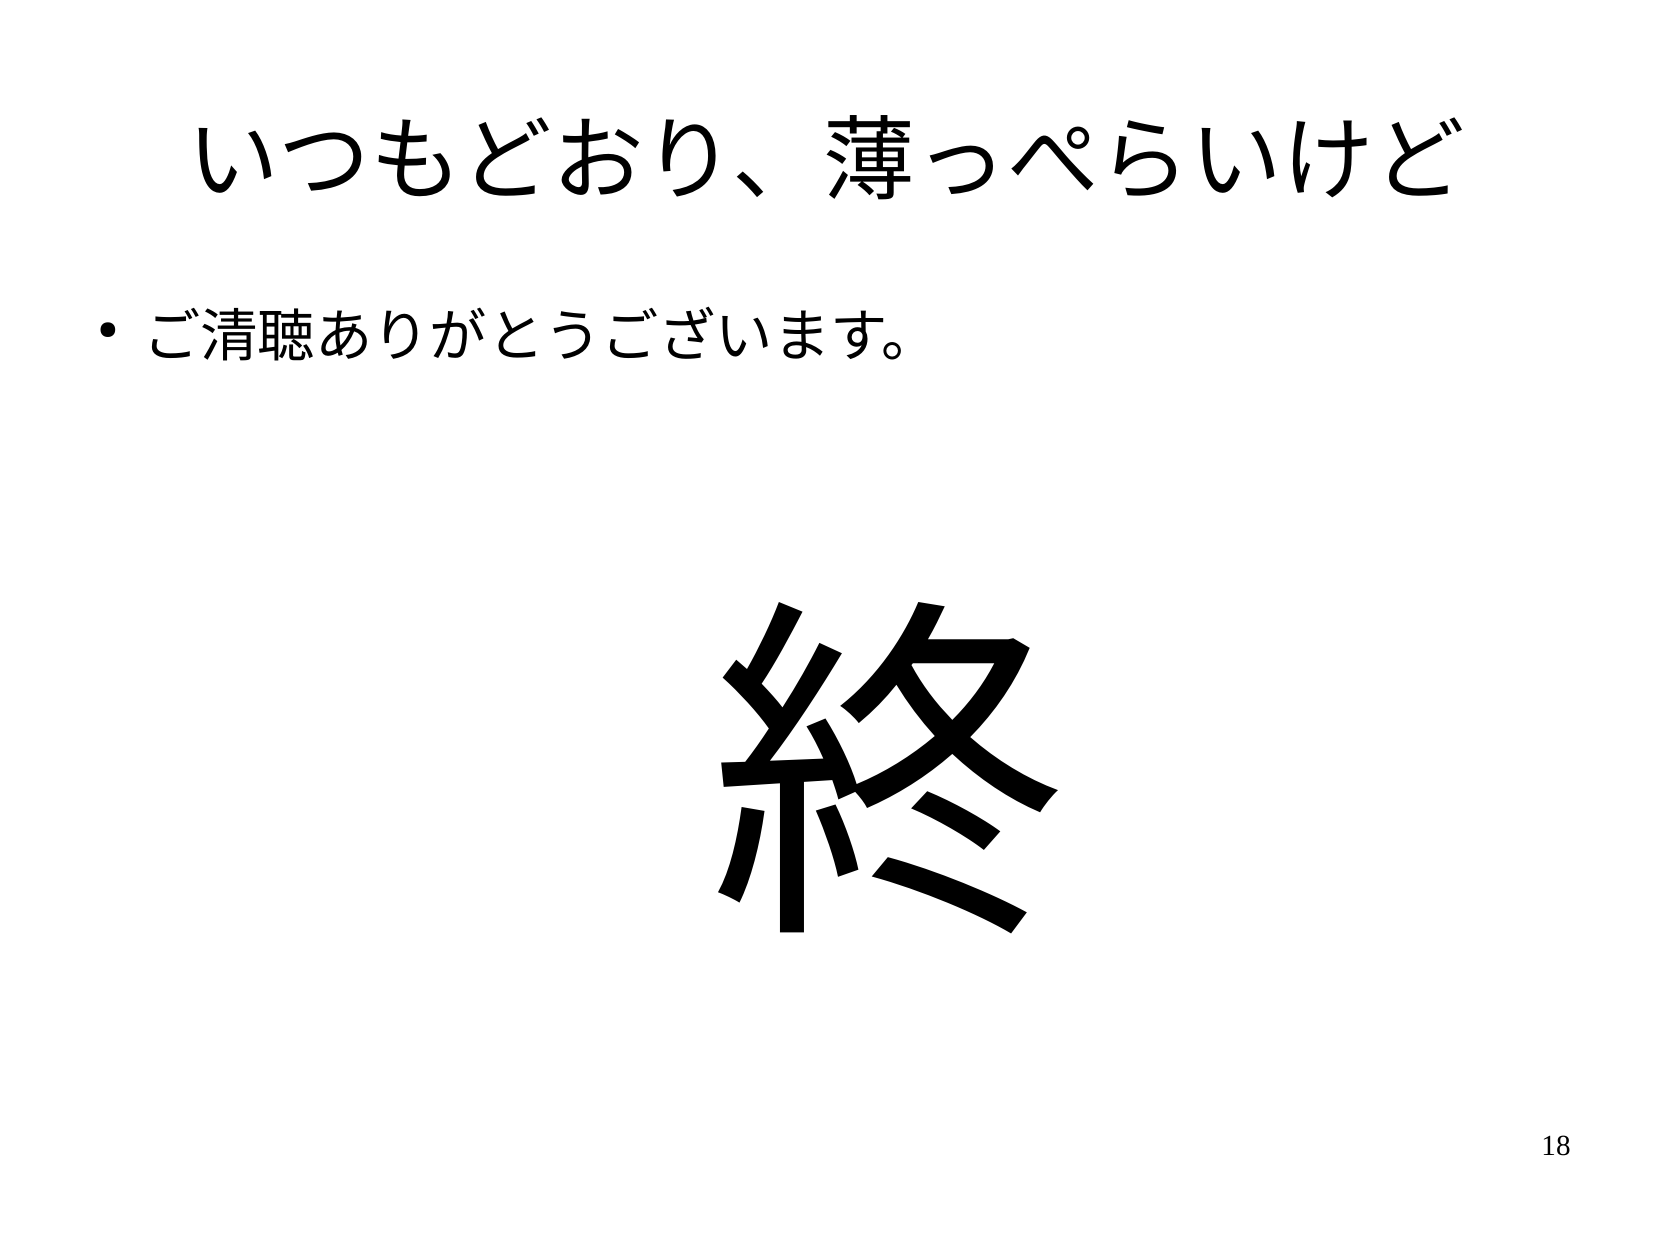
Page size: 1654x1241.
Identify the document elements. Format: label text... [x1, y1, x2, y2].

title いつもどおり、薄っぺらいけど [82, 49, 1571, 257]
list ご清聴ありがとうございます。 終 [82, 290, 1571, 1010]
